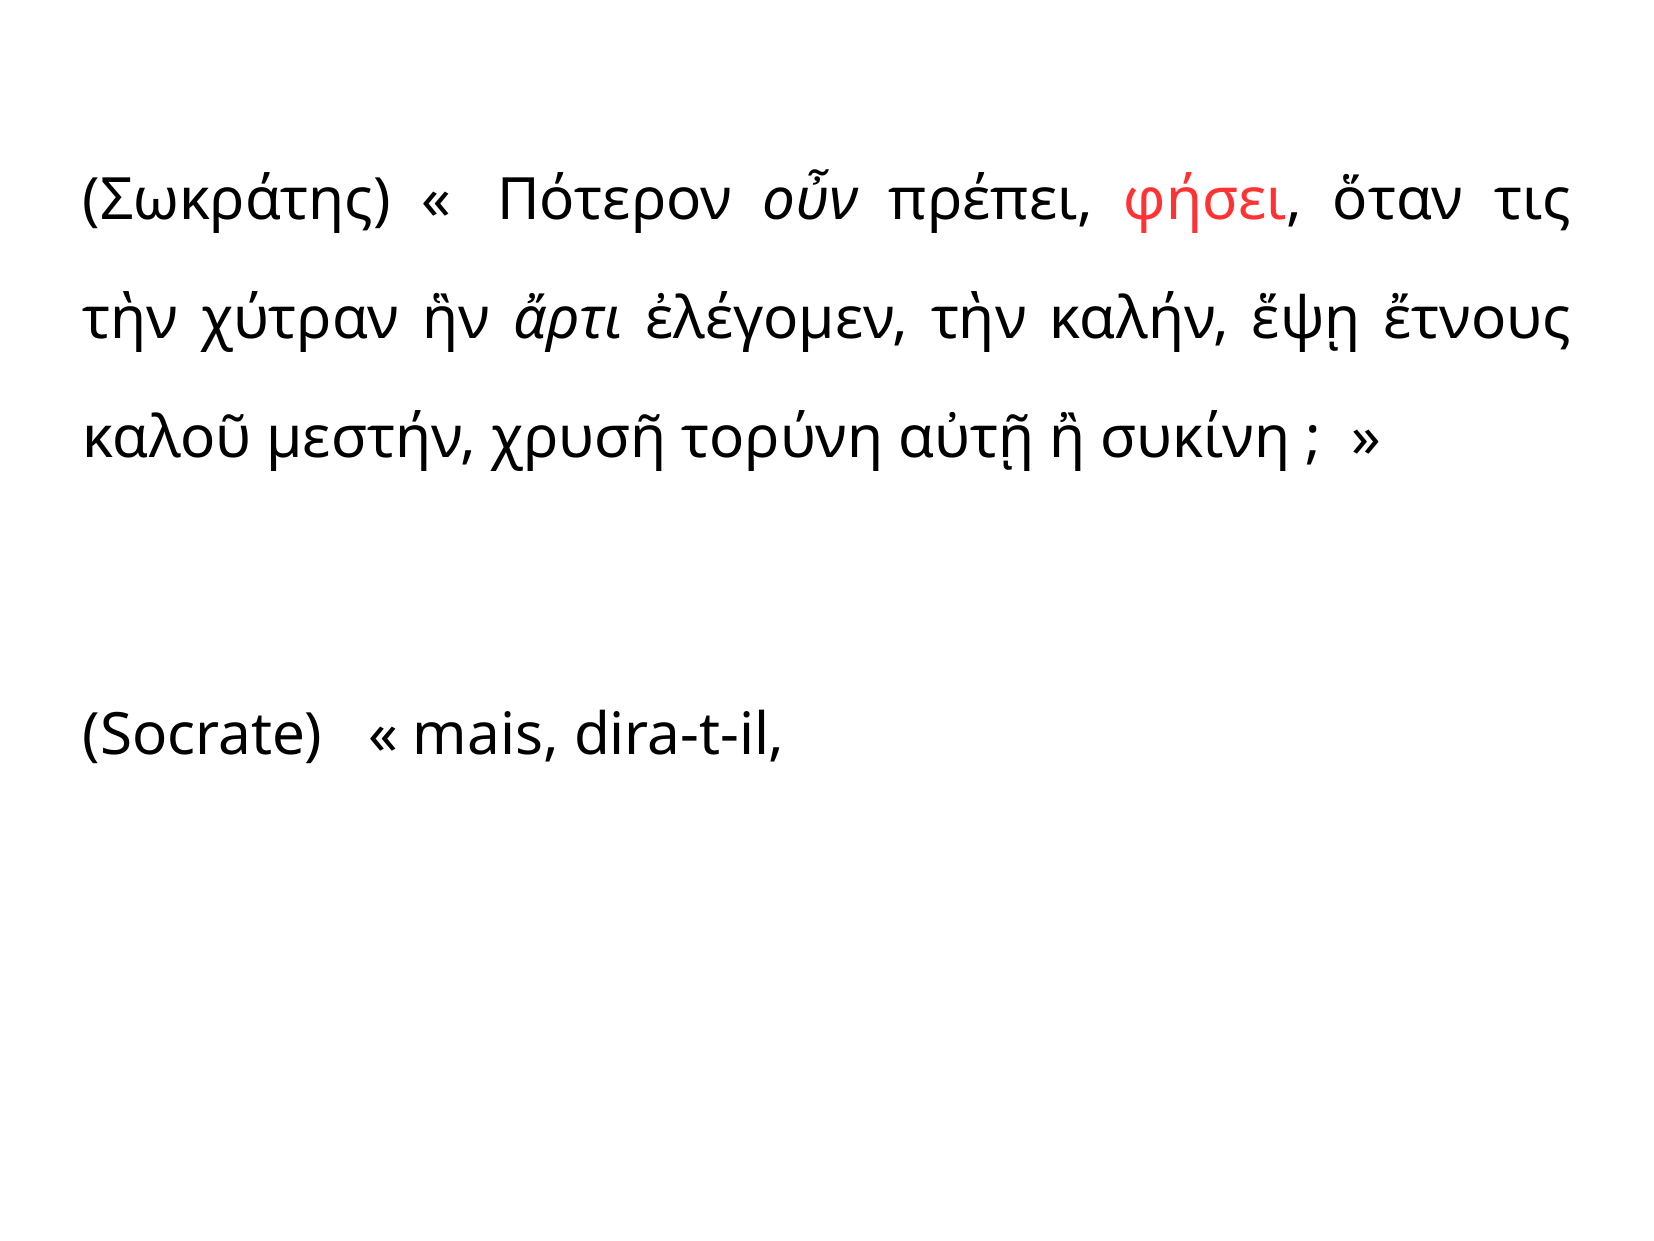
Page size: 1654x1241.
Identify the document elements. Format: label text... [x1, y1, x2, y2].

list (Σωκράτης) « Πότερον οὖν πρέπει, φήσει, ὅταν τις τὴν χύτραν ἣν ἄρτι ἐλέγομεν, τὴν καλήν, ἕψῃ ἔτνους καλοῦ μεστήν, χρυσῆ τορύνη αὐτῇ ἢ συκίνη ; » (Socrate) « mais, dira-t-il, [82, 118, 1571, 1241]
